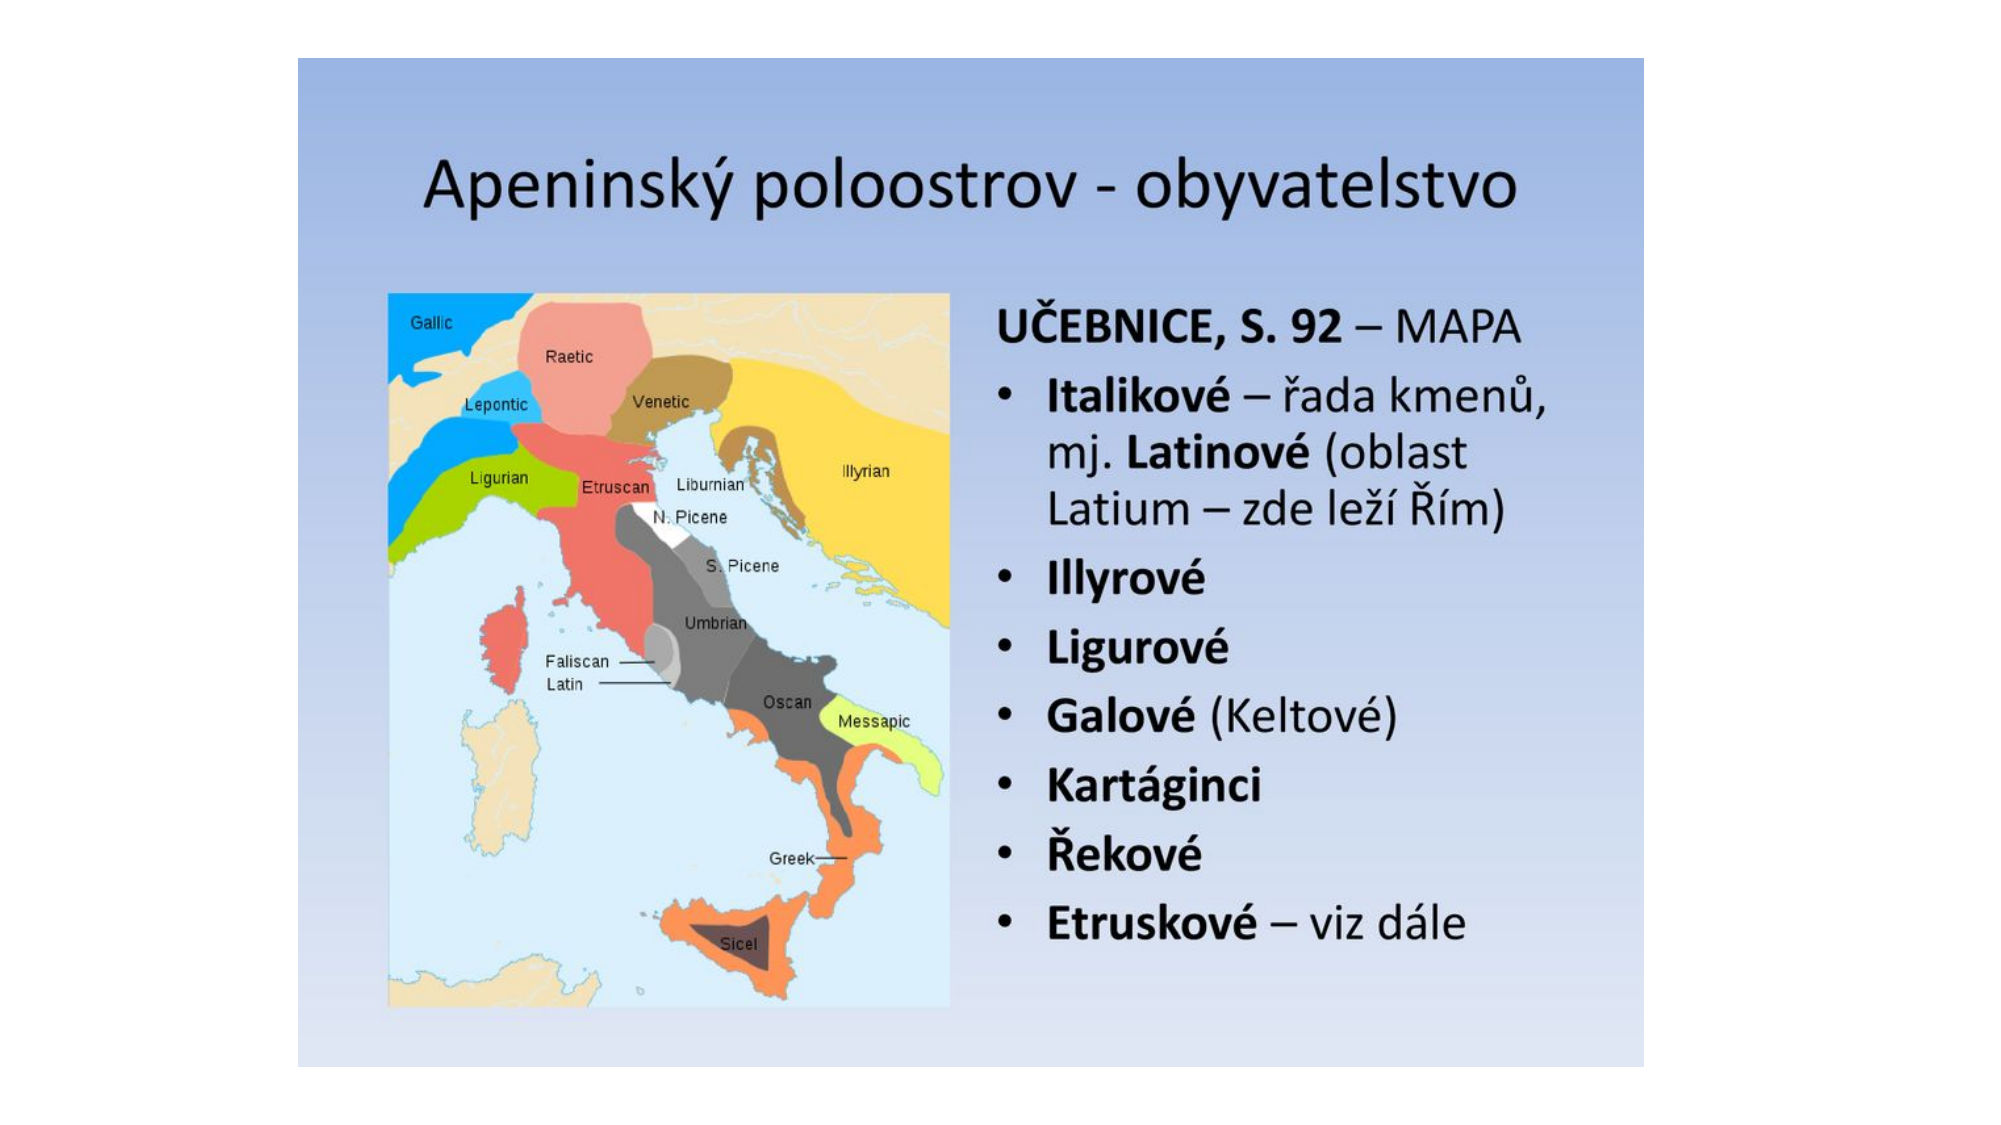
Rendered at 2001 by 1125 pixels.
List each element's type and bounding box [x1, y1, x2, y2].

picture [298, 58, 1644, 1067]
